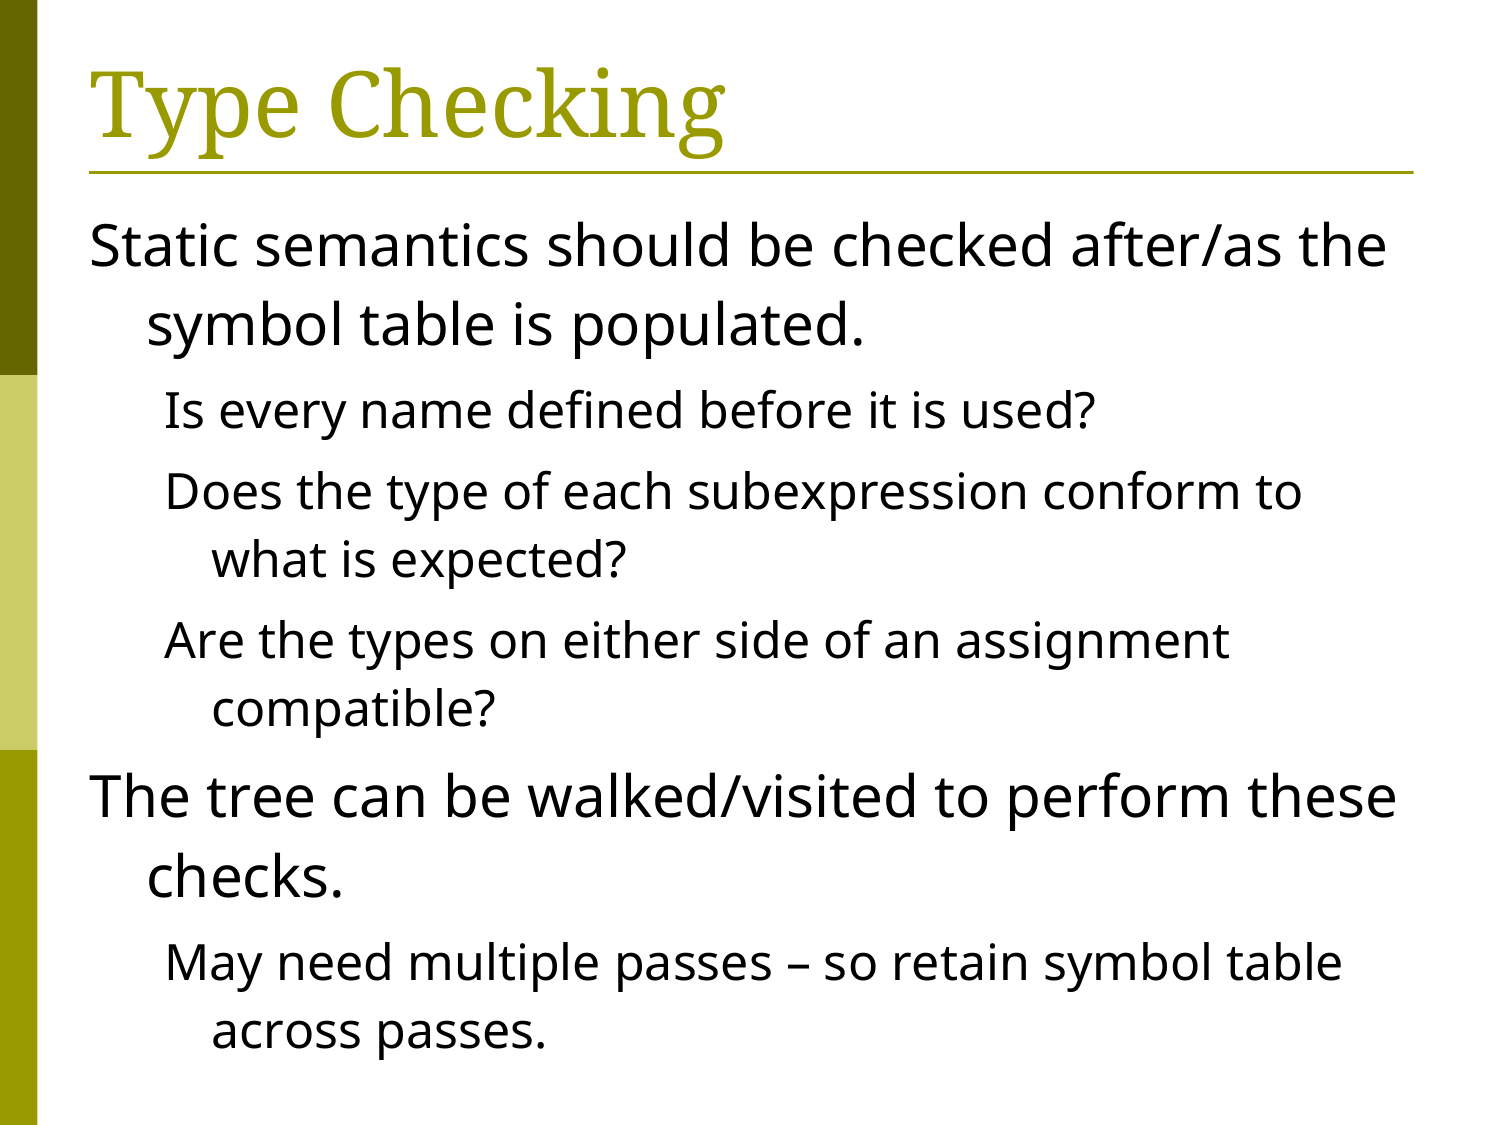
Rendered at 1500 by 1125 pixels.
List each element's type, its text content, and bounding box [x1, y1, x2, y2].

list Static semantics should be checked after/as the symbol table is populated. Is every name defined before it is used? Does the type of each subexpression conform to what is expected? Are the types on either side of an assignment compatible? The tree can be walked/visited to perform these checks. May need multiple passes – so retain symbol table across passes. [75, 196, 1426, 1037]
title Type Checking [75, 45, 1426, 173]
